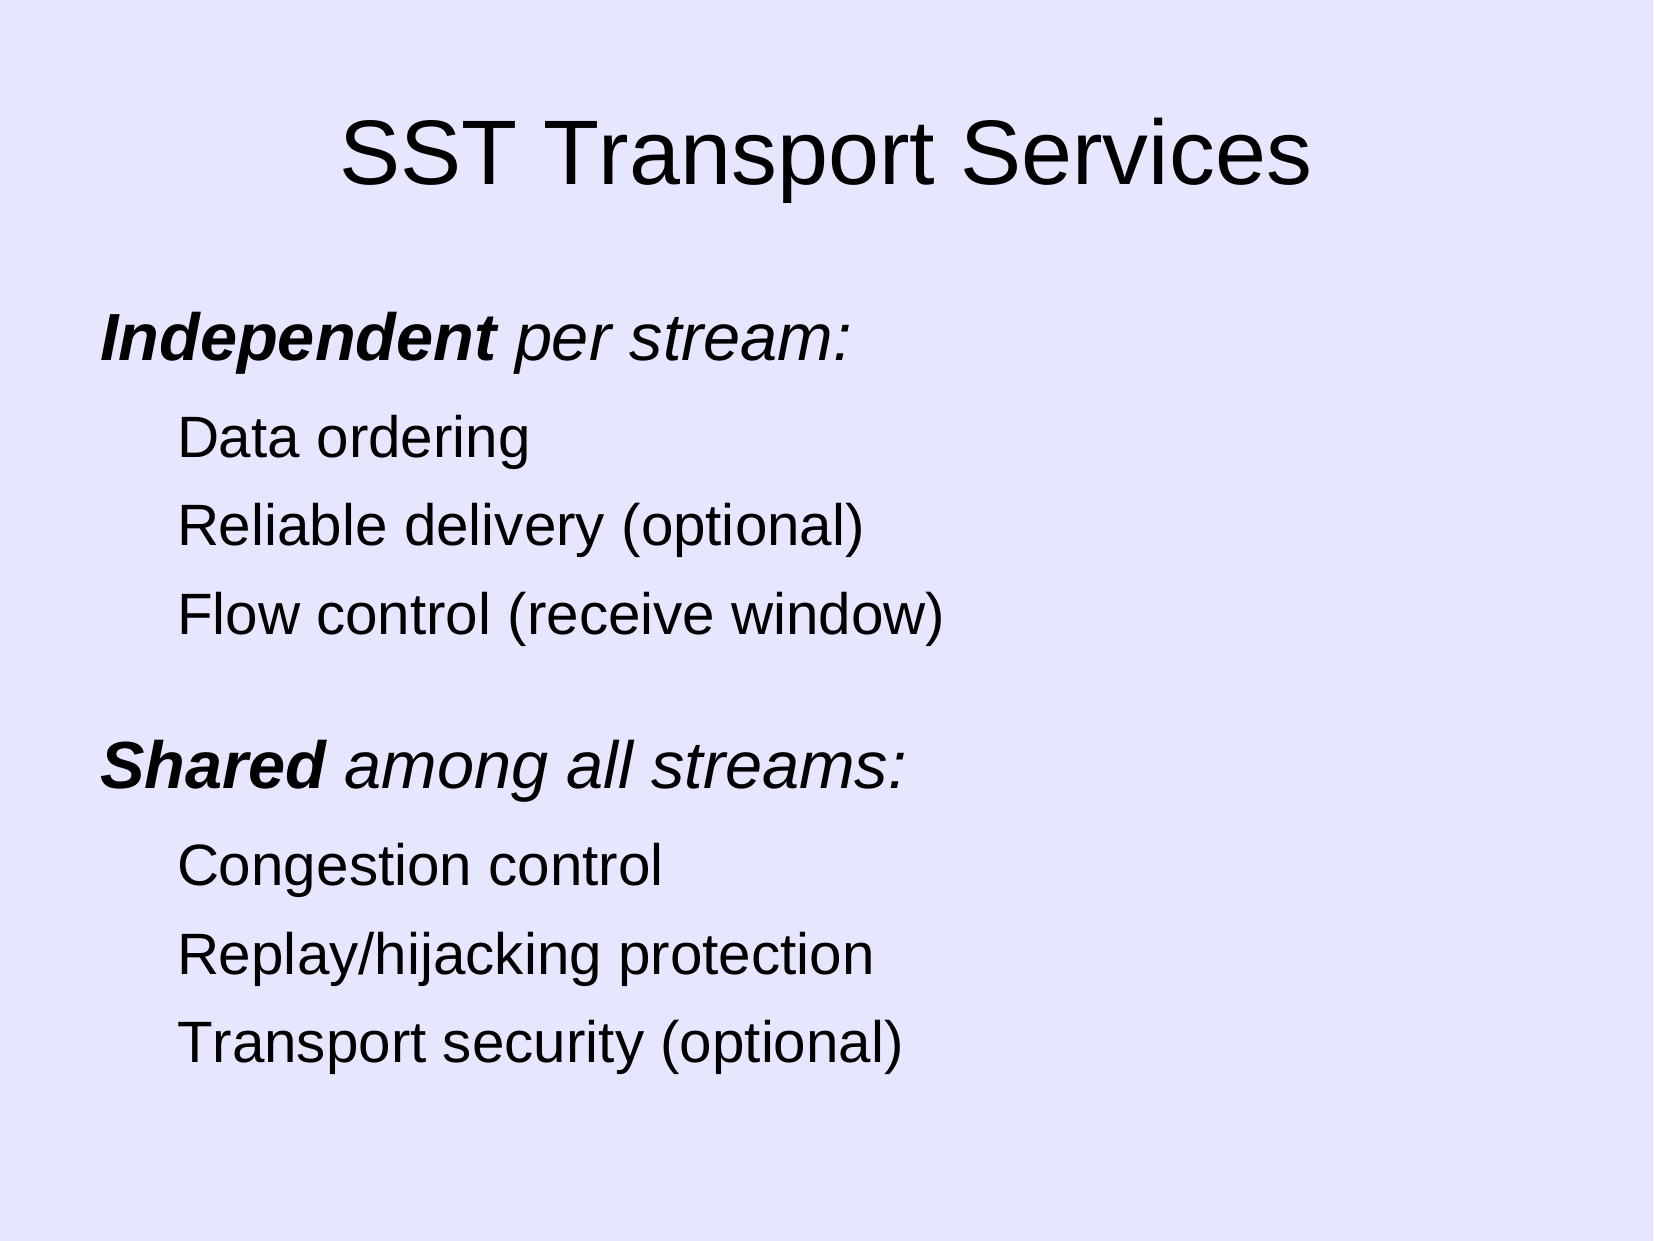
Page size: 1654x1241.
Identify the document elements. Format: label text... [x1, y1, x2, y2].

list Independent per stream: Data ordering Reliable delivery (optional) Flow control (receive window) Shared among all streams: Congestion control Replay/hijacking protection Transport security (optional) [82, 300, 1571, 1171]
title SST Transport Services [82, 49, 1571, 257]
